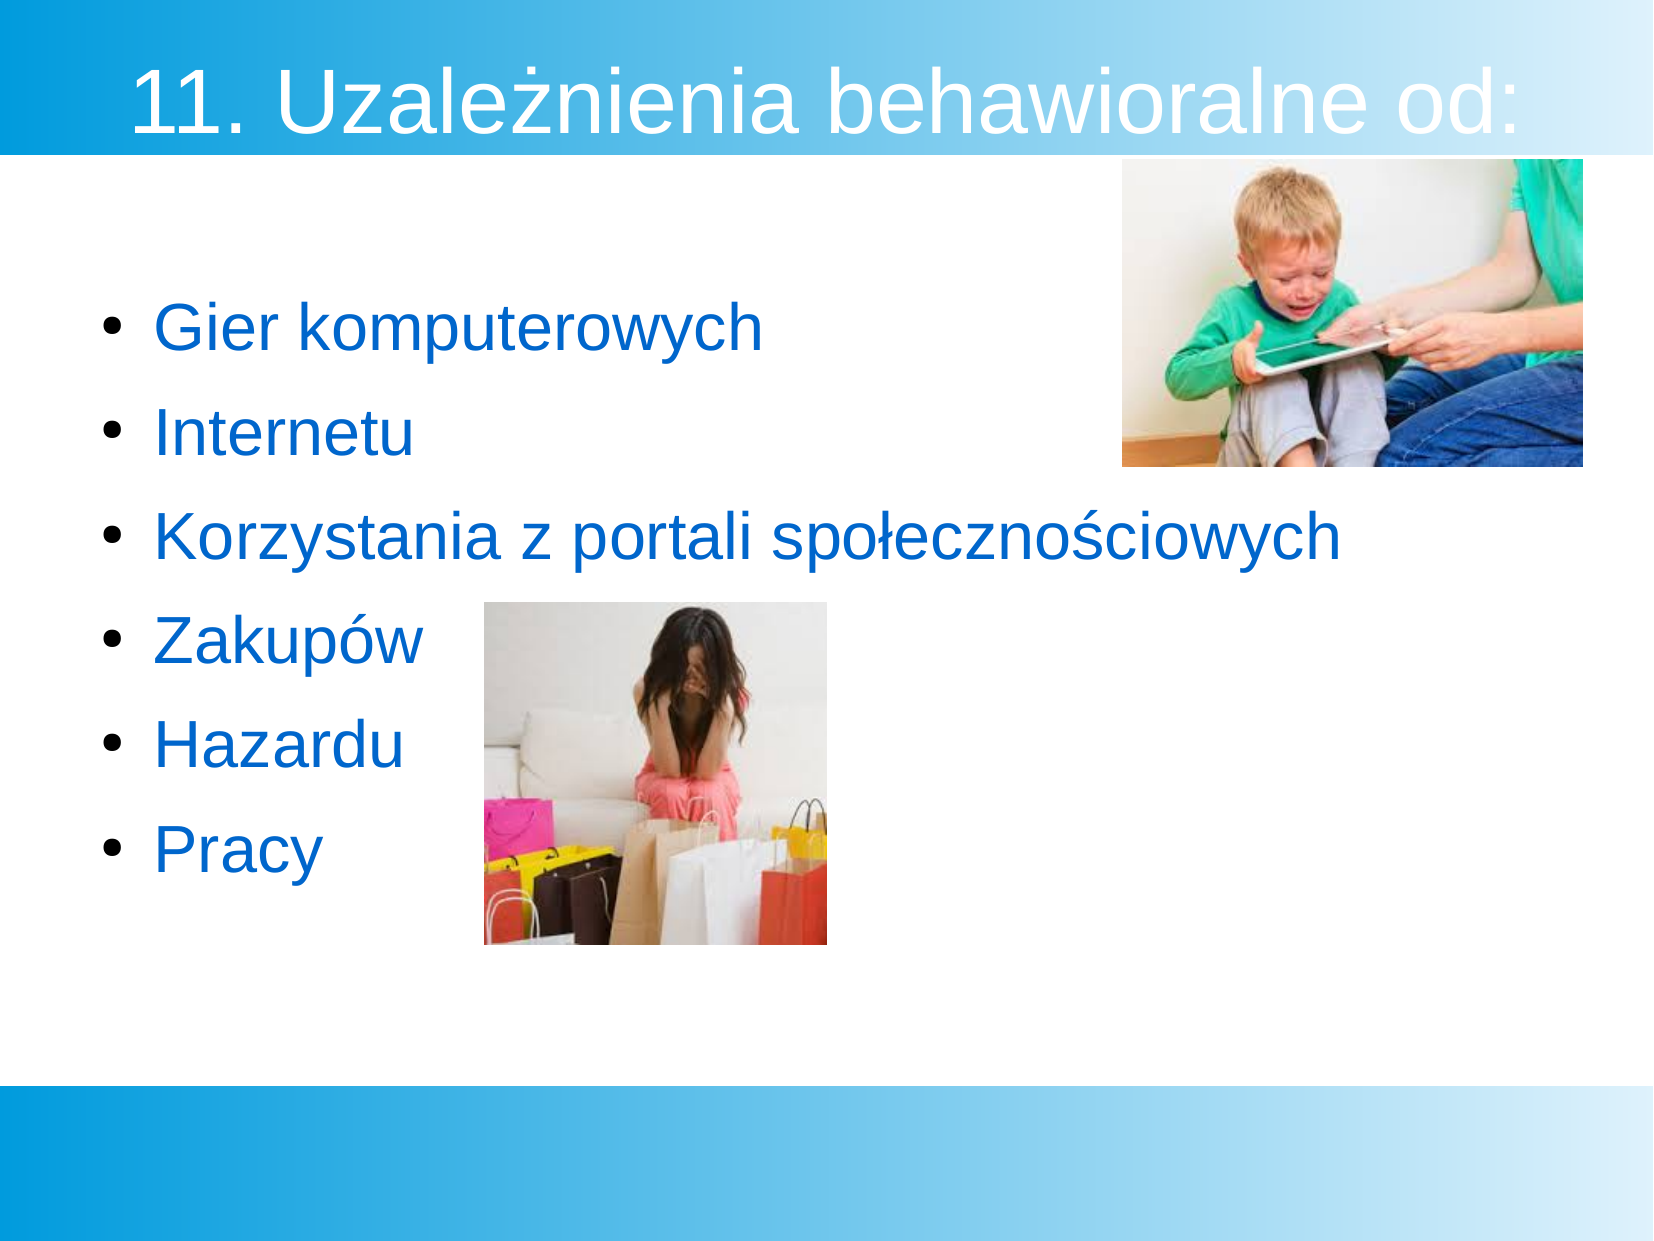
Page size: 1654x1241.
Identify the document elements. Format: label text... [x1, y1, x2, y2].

picture [1122, 159, 1583, 467]
picture [484, 602, 827, 945]
title 11. Uzależnienia behawioralne od: [82, 49, 1571, 155]
list Gier komputerowych Internetu Korzystania z portali społecznościowych Zakupów Hazardu Pracy [82, 290, 1571, 1010]
